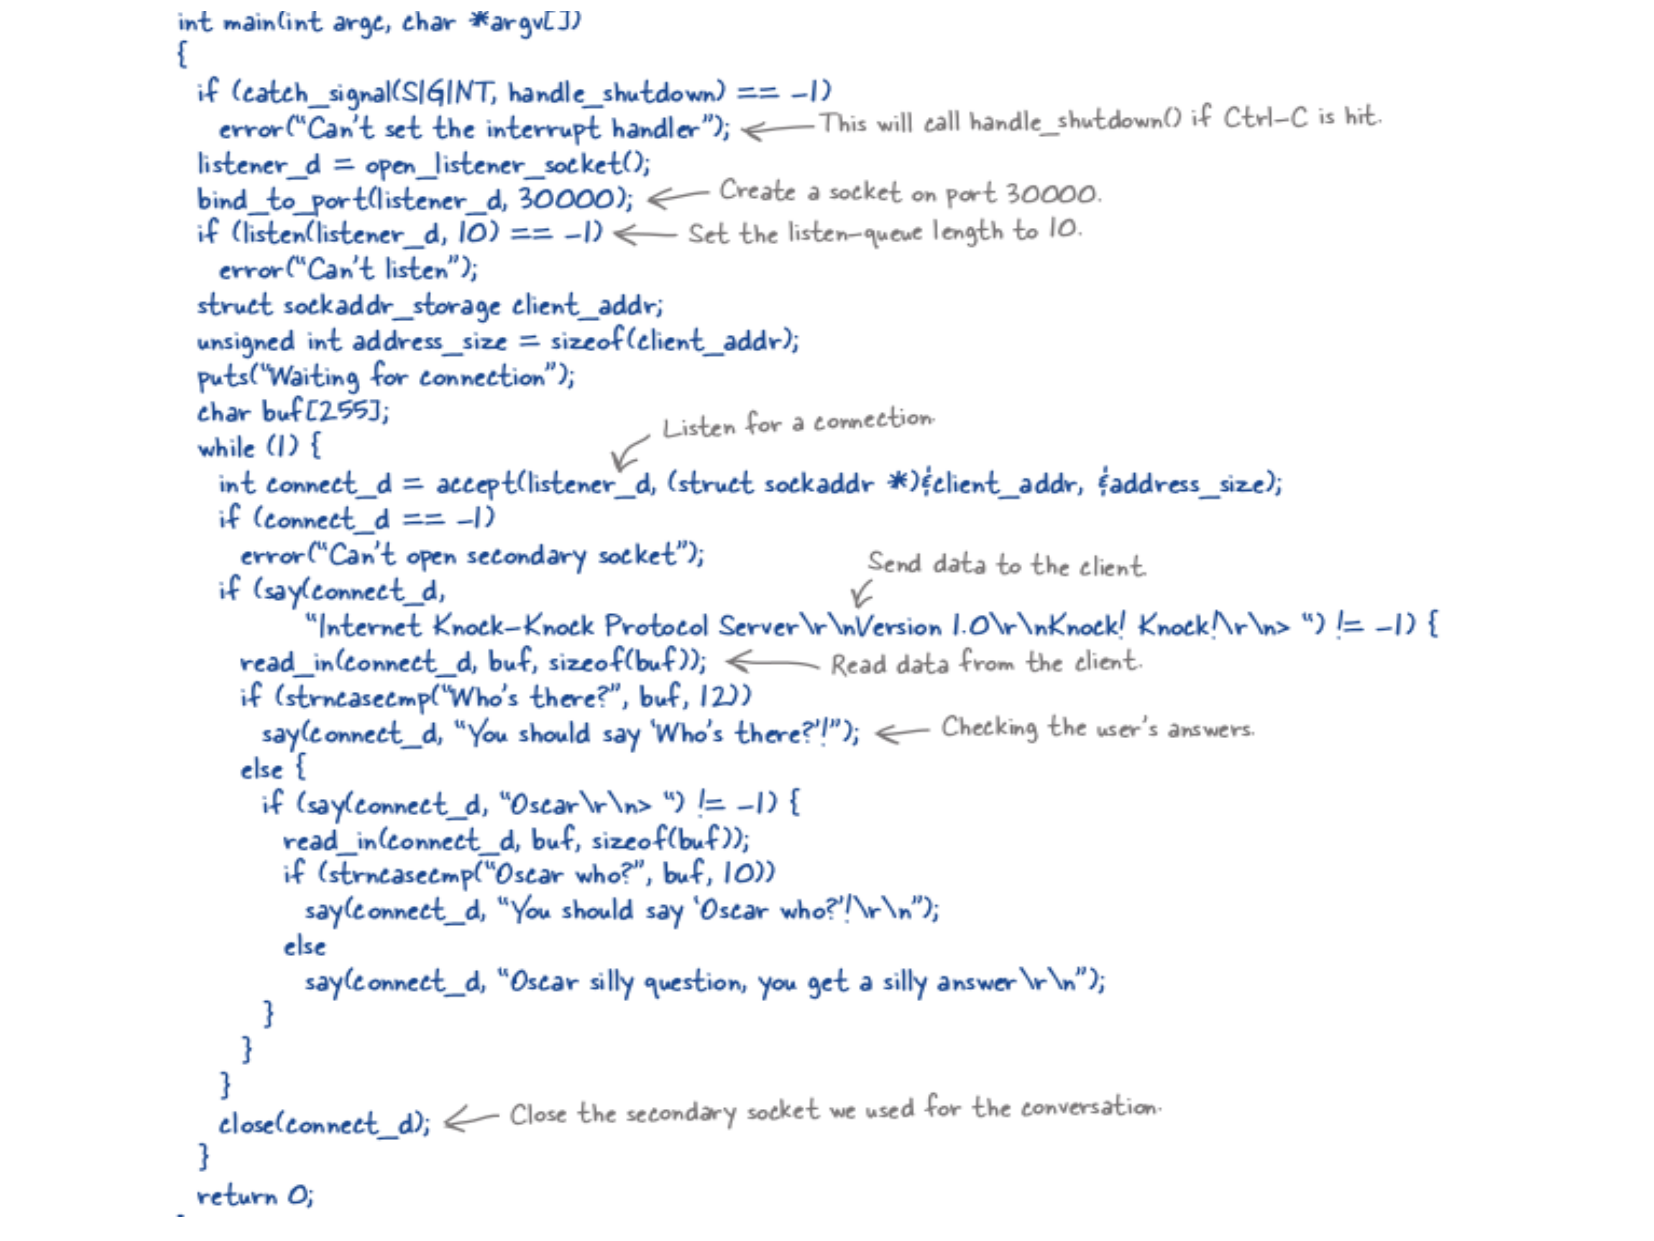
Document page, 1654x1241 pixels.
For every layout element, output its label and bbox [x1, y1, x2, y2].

picture [129, 11, 1477, 1217]
